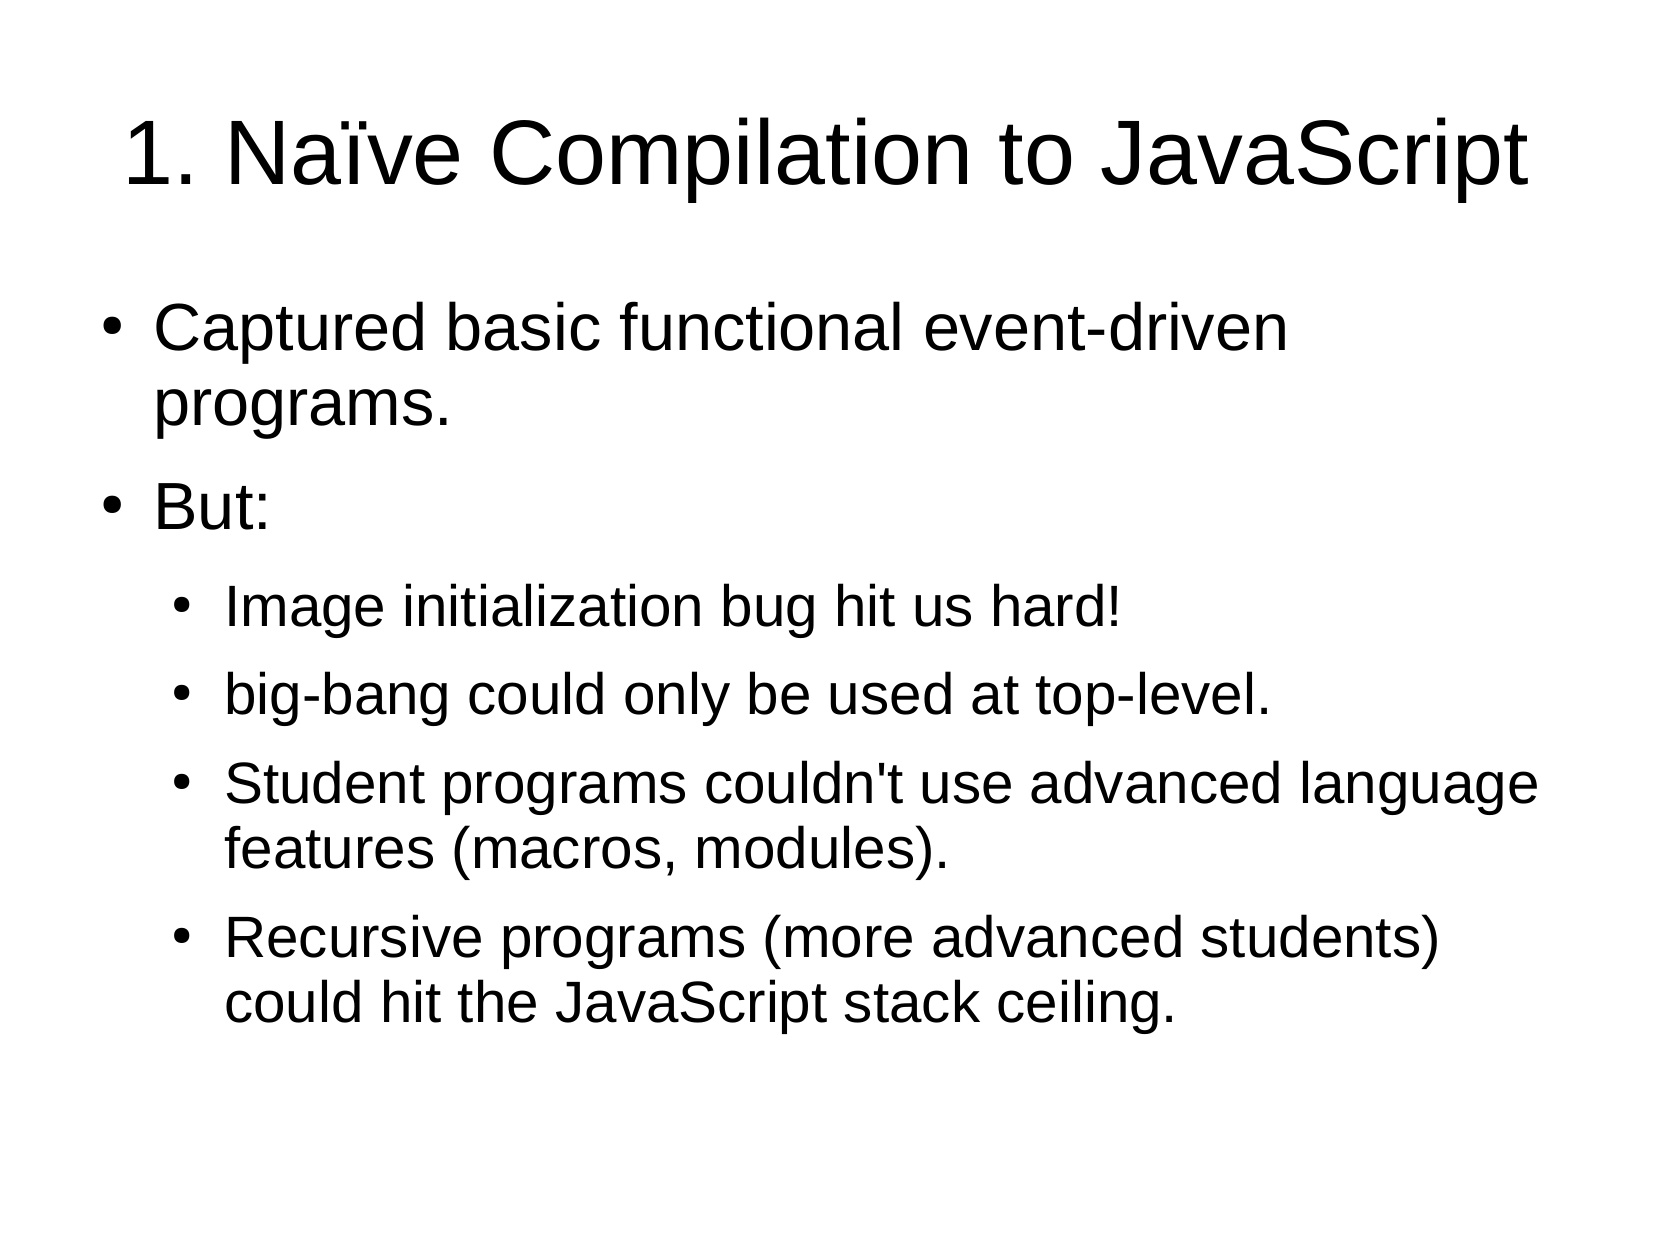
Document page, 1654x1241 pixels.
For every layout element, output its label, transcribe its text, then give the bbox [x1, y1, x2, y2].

title 1. Naïve Compilation to JavaScript [82, 56, 1571, 250]
list Captured basic functional event-driven programs. But: Image initialization bug hit us hard! big-bang could only be used at top-level. Student programs couldn't use advanced language features (macros, modules). Recursive programs (more advanced students) could hit the JavaScript stack ceiling. [82, 290, 1571, 1109]
